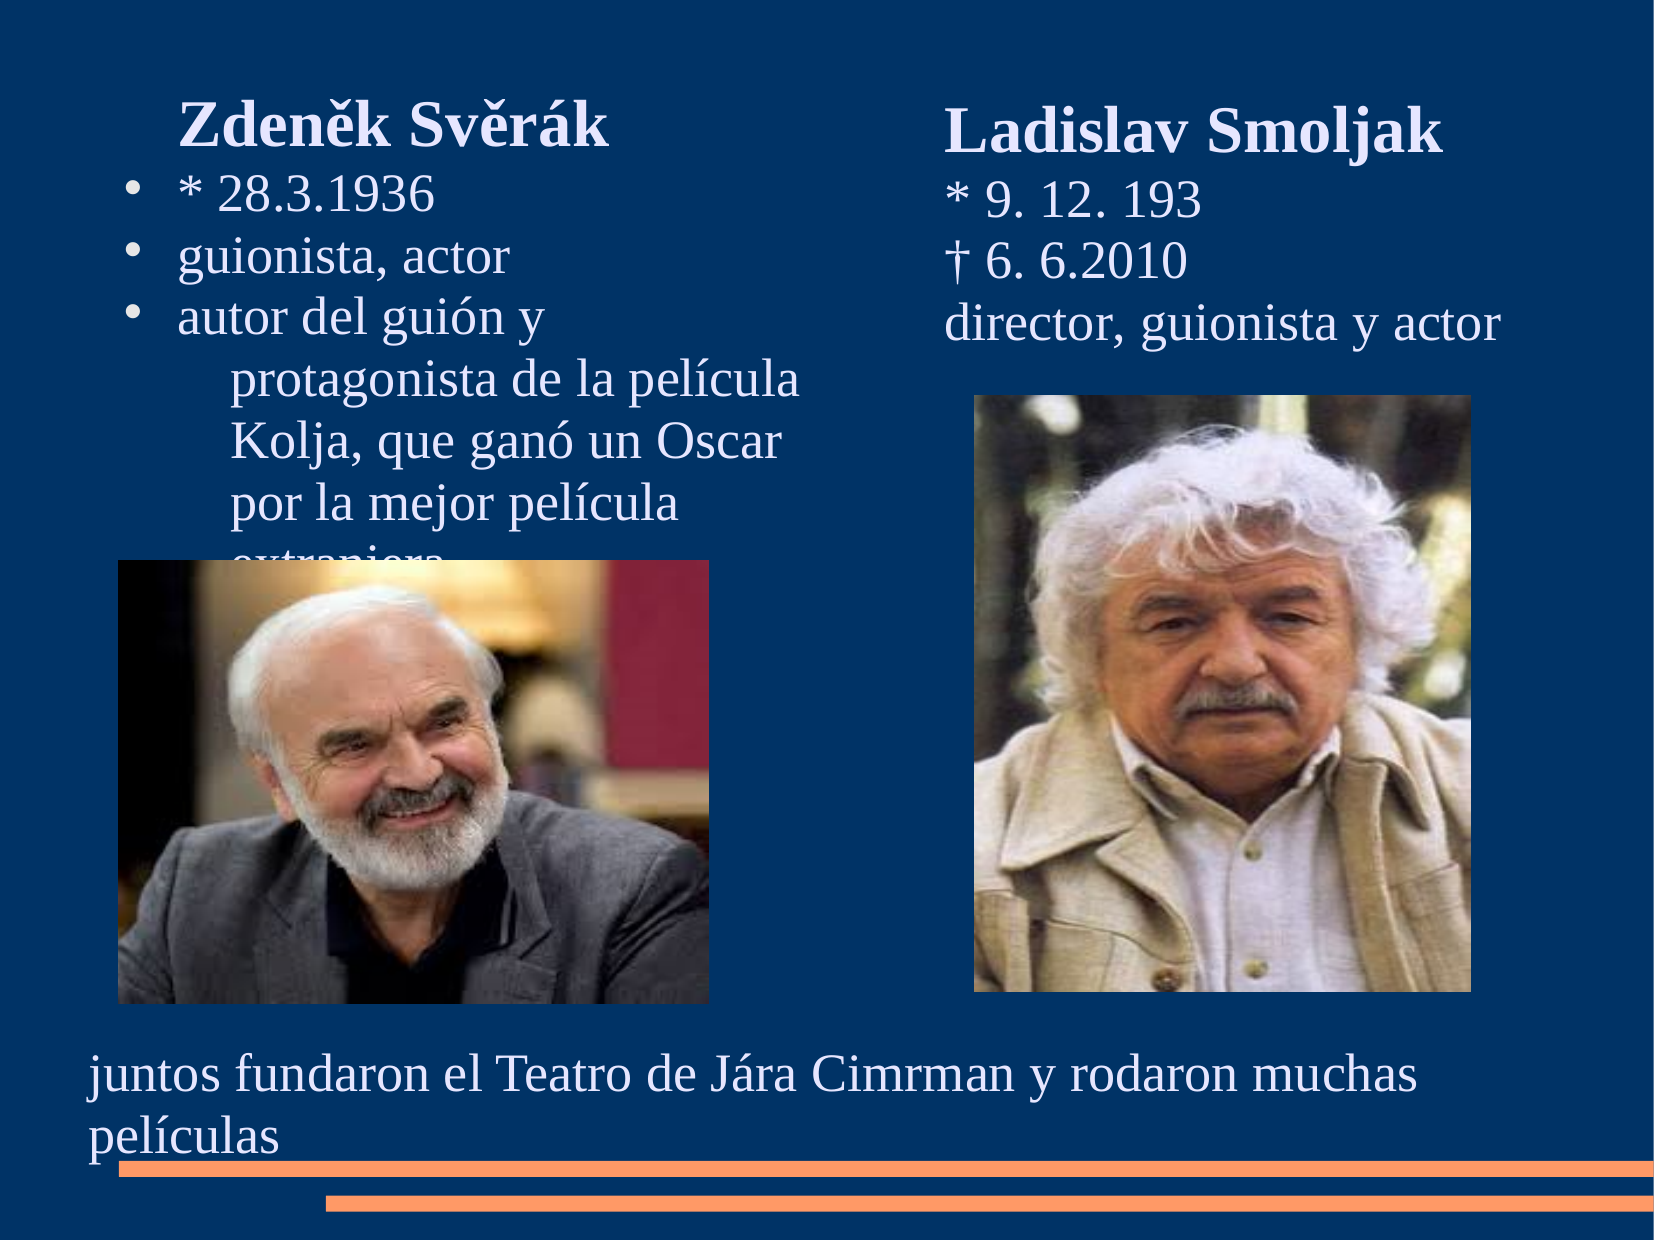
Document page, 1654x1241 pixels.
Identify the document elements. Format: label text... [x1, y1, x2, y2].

picture [118, 560, 709, 1004]
list Zdeněk Svěrák * 28.3.1936 guionista, actor autor del guión y protagonista de la película Kolja, que ganó un Oscar por la mejor película extranjera [88, 82, 815, 650]
list Ladislav Smoljak * 9. 12. 193 † 6. 6.2010 director, guionista y actor [856, 88, 1583, 443]
text_box juntos fundaron el Teatro de Jára Cimrman y rodaron muchas películas [88, 1039, 1624, 1187]
picture [974, 395, 1471, 992]
